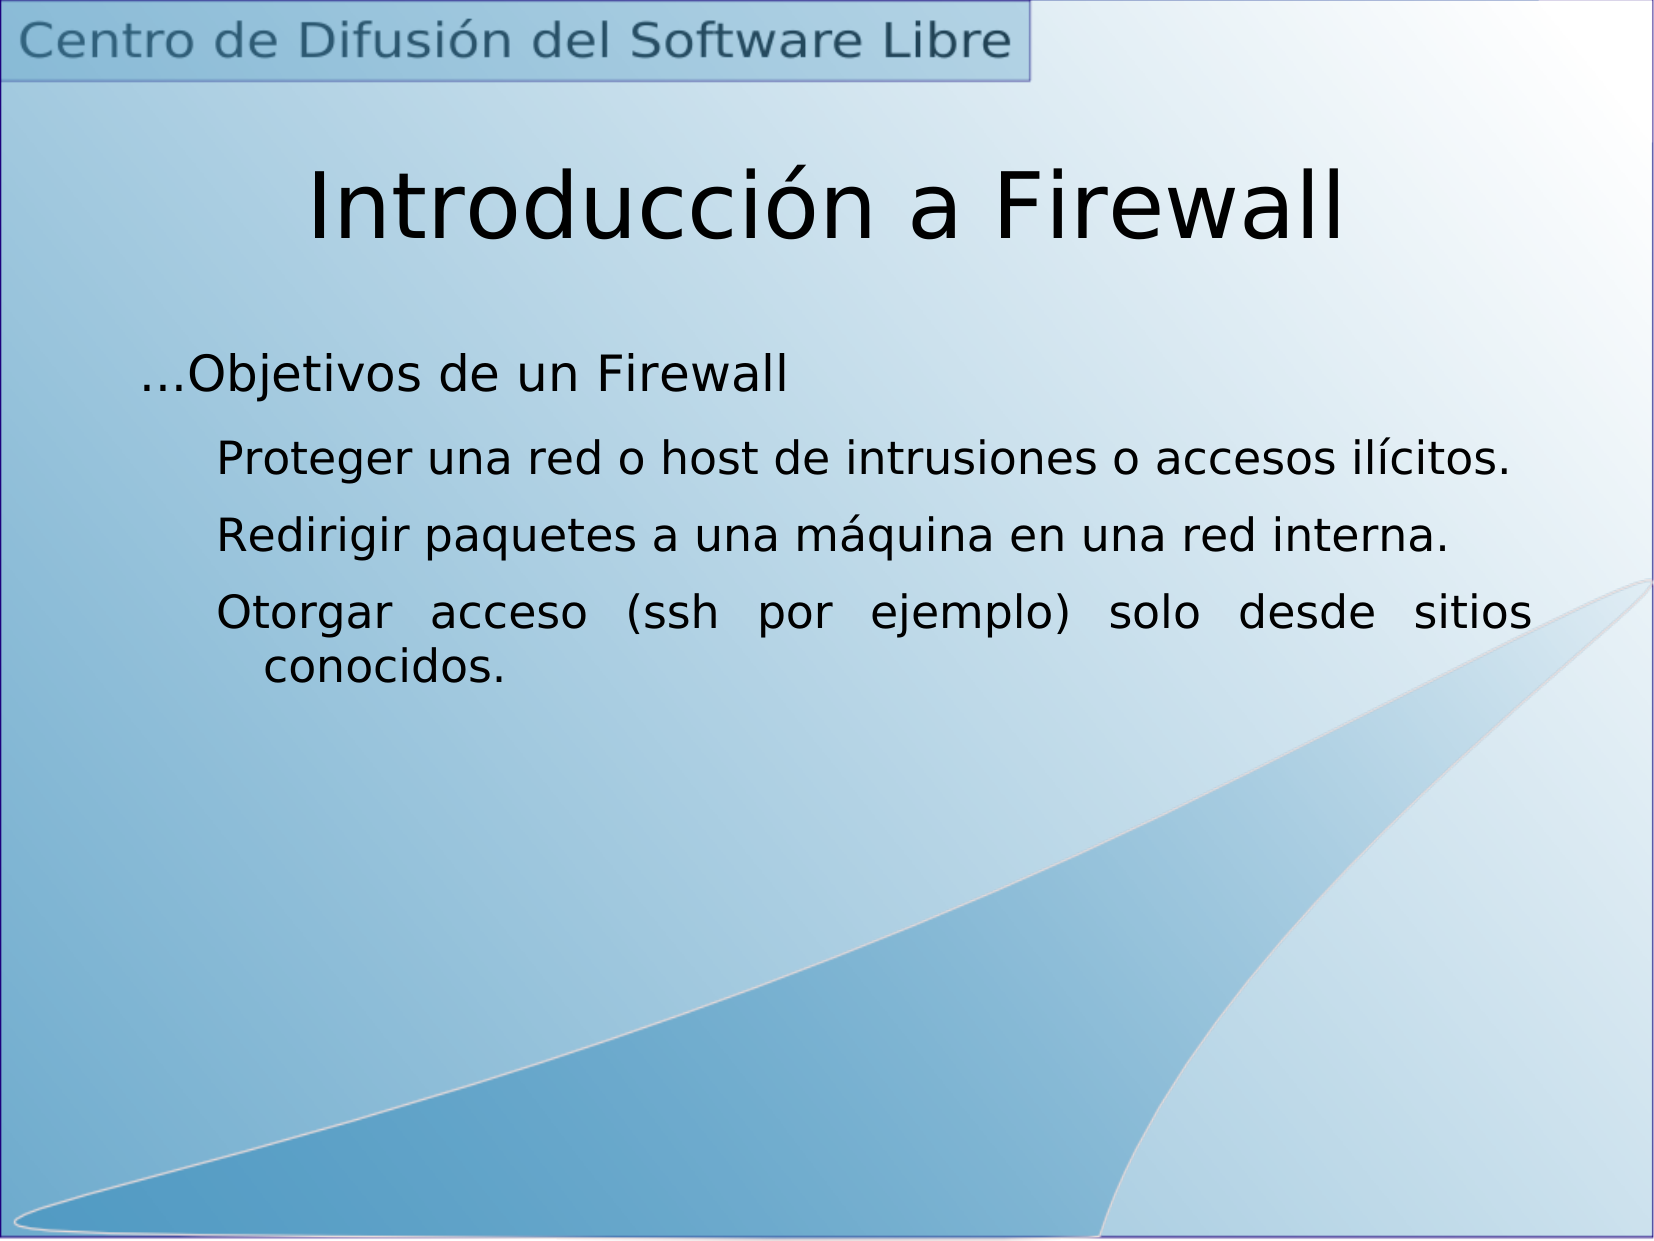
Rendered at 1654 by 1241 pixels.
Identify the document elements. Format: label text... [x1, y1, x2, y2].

title Introducción a Firewall [121, 102, 1534, 311]
picture [0, 0, 1654, 1241]
list ...Objetivos de un Firewall Proteger una red o host de intrusiones o accesos ilícitos. Redirigir paquetes a una máquina en una red interna. Otorgar acceso (ssh por ejemplo) solo desde sitios conocidos. [121, 344, 1534, 1127]
